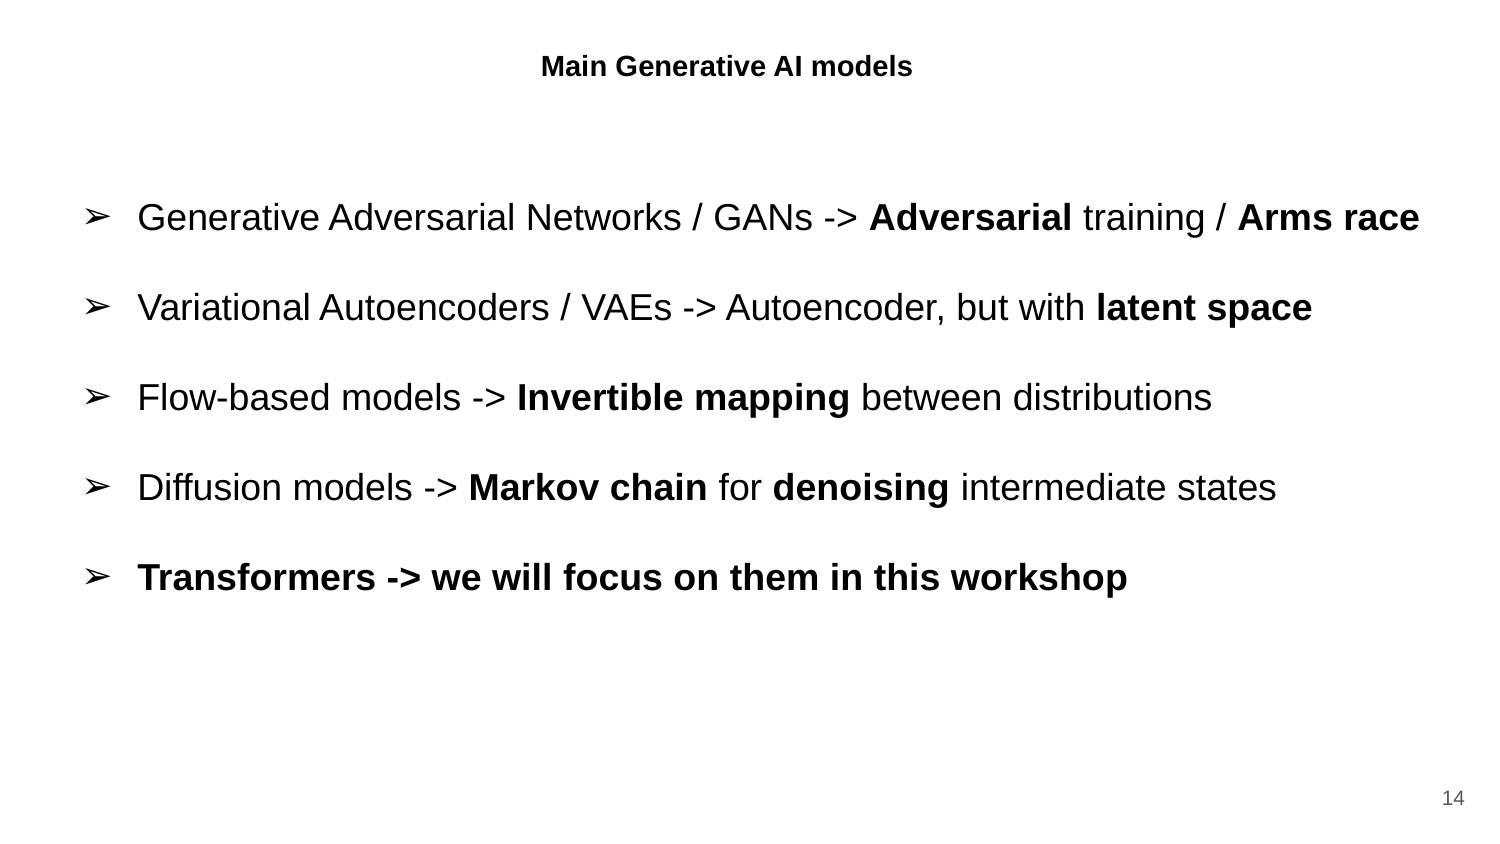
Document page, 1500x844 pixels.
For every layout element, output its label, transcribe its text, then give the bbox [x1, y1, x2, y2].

slide_number <number> [1389, 764, 1480, 830]
text_box Main Generative AI models [525, 32, 1125, 102]
text_box Generative Adversarial Networks / GANs -> Adversarial training / Arms race Variational Autoencoders / VAEs -> Autoencoder, but with latent space Flow-based models -> Invertible mapping between distributions Diffusion models -> Markov chain for denoising intermediate states Transformers -> we will focus on them in this workshop [47, 177, 1443, 703]
